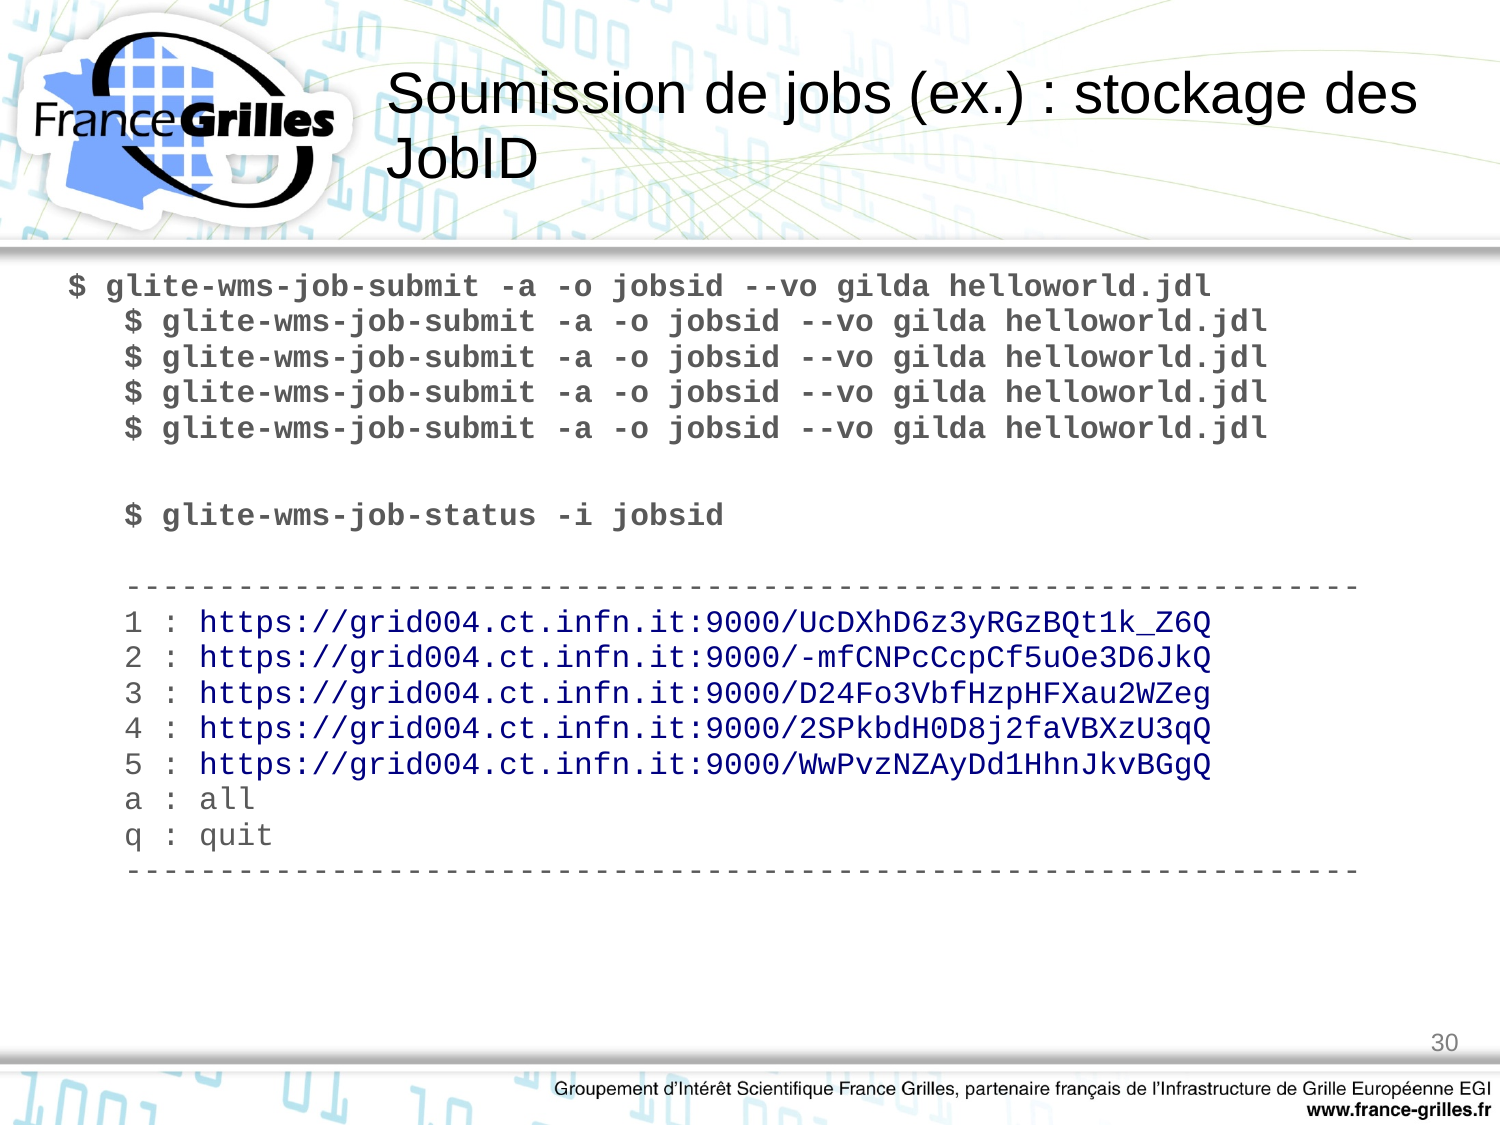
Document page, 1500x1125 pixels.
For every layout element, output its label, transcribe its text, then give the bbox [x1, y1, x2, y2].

picture [0, 0, 1500, 1125]
list $ glite-wms-job-submit -a -o jobsid --vo gilda helloworld.jdl $ glite-wms-job-submit -a -o jobsid --vo gilda helloworld.jdl $ glite-wms-job-submit -a -o jobsid --vo gilda helloworld.jdl $ glite-wms-job-submit -a -o jobsid --vo gilda helloworld.jdl $ glite-wms-job-submit -a -o jobsid --vo gilda helloworld.jdl $ glite-wms-job-status -i jobsid ------------------------------------------------------------------ 1 : https://grid004.ct.infn.it:9000/UcDXhD6z3yRGzBQt1k_Z6Q 2 : https://grid004.ct.infn.it:9000/-mfCNPcCcpCf5uOe3D6JkQ 3 : https://grid004.ct.infn.it:9000/D24Fo3VbfHzpHFXau2WZeg 4 : https://grid004.ct.infn.it:9000/2SPkbdH0D8j2faVBXzU3qQ 5 : https://grid004.ct.infn.it:9000/WwPvzNZAyDd1HhnJkvBGgQ a : all q : quit ------------------------------------------------------------------ [53, 262, 1459, 1024]
title Soumission de jobs (ex.) : stockage des JobID [372, 7, 1459, 244]
